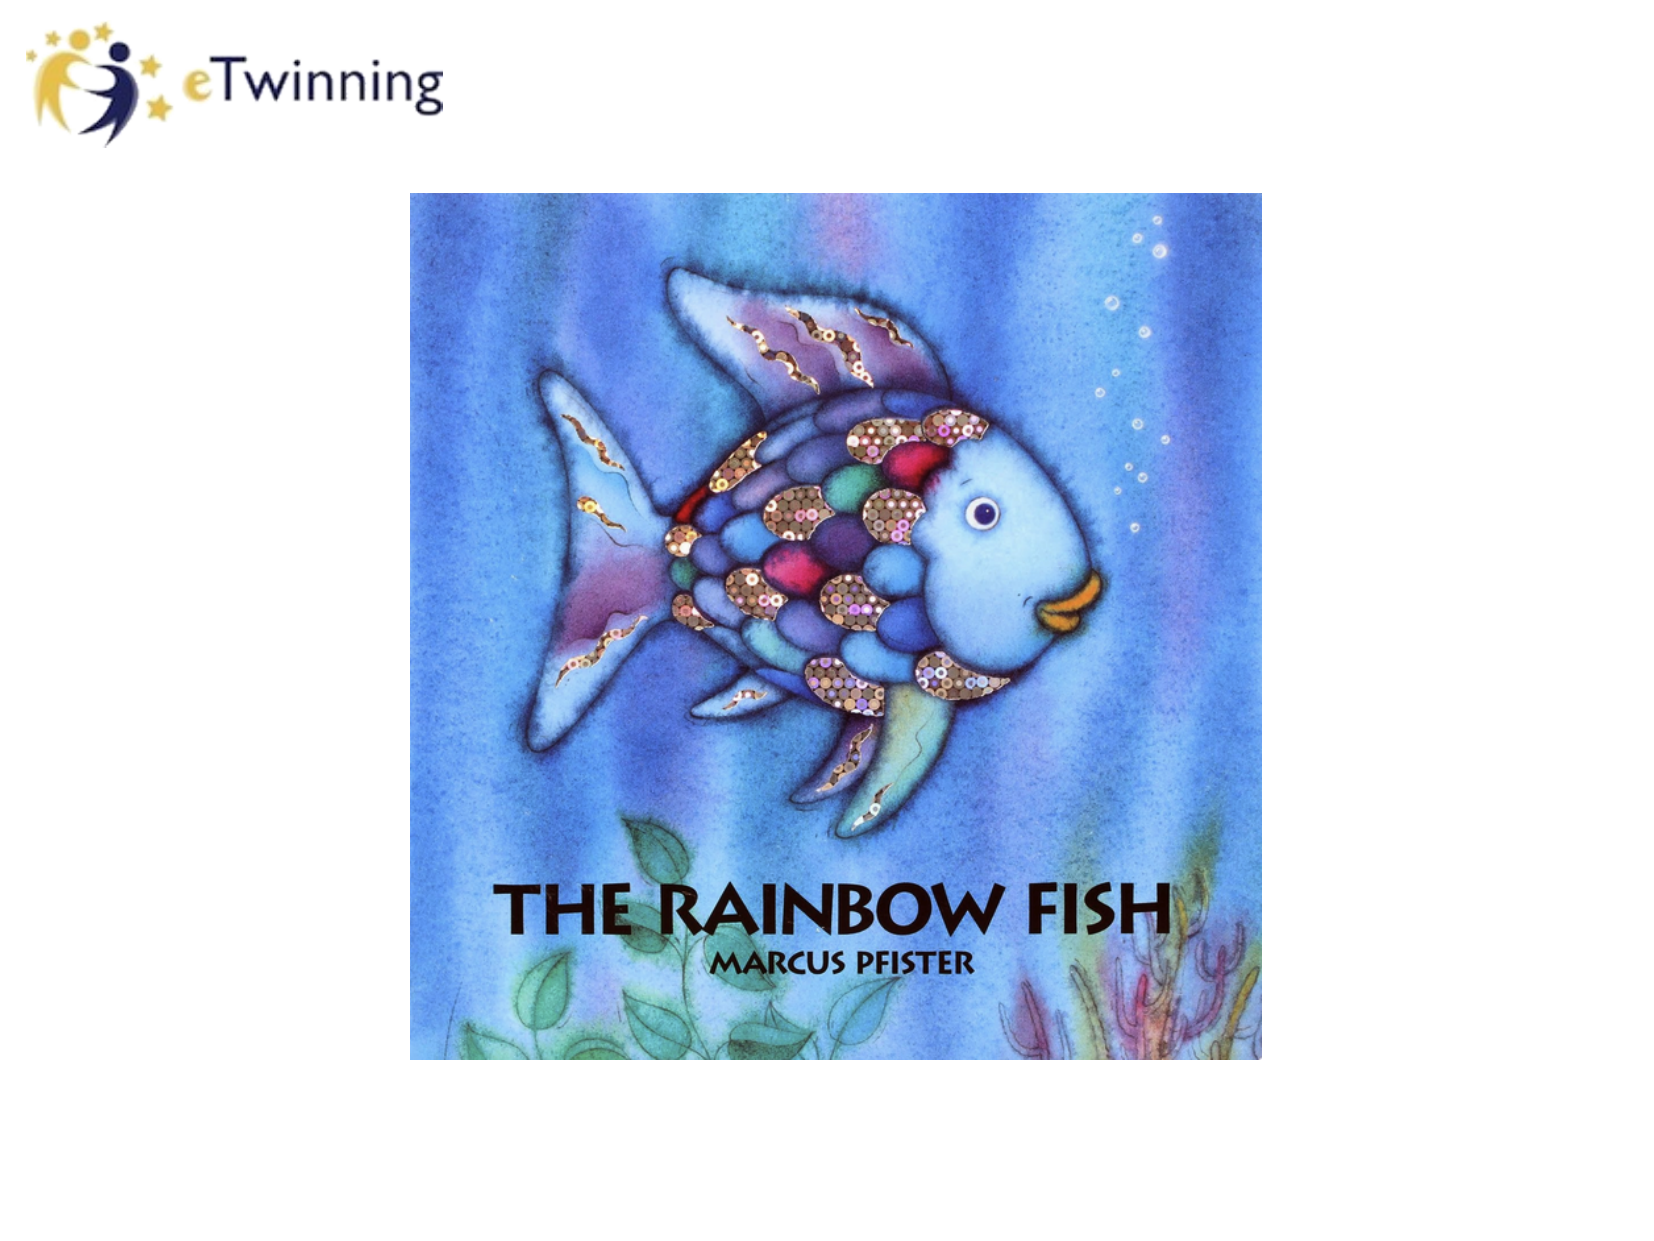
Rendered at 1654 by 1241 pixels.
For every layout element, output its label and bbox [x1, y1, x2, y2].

picture [410, 193, 1262, 1060]
picture [26, 20, 443, 148]
